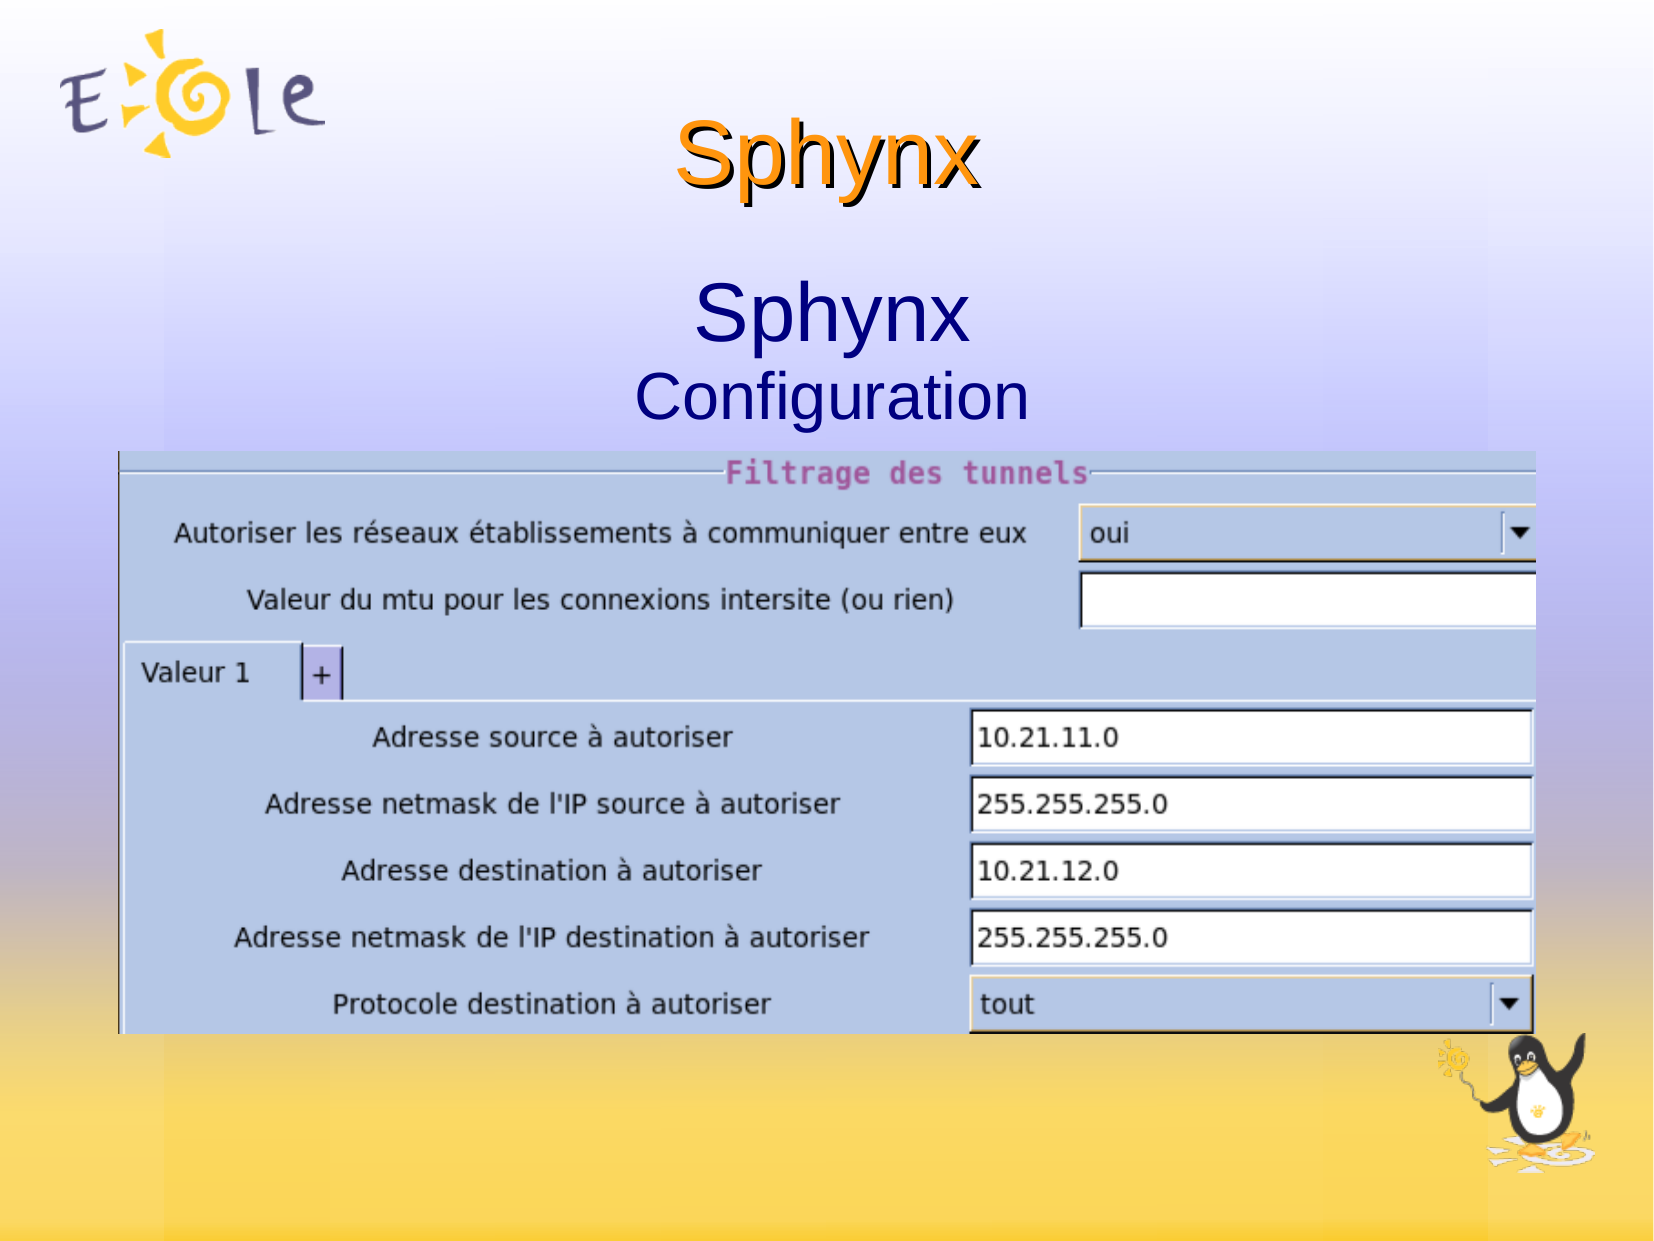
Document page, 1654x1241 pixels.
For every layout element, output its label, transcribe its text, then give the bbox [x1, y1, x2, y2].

picture [0, 0, 1654, 1241]
list Sphynx Configuration [88, 265, 1577, 453]
title Sphynx [82, 49, 1571, 257]
